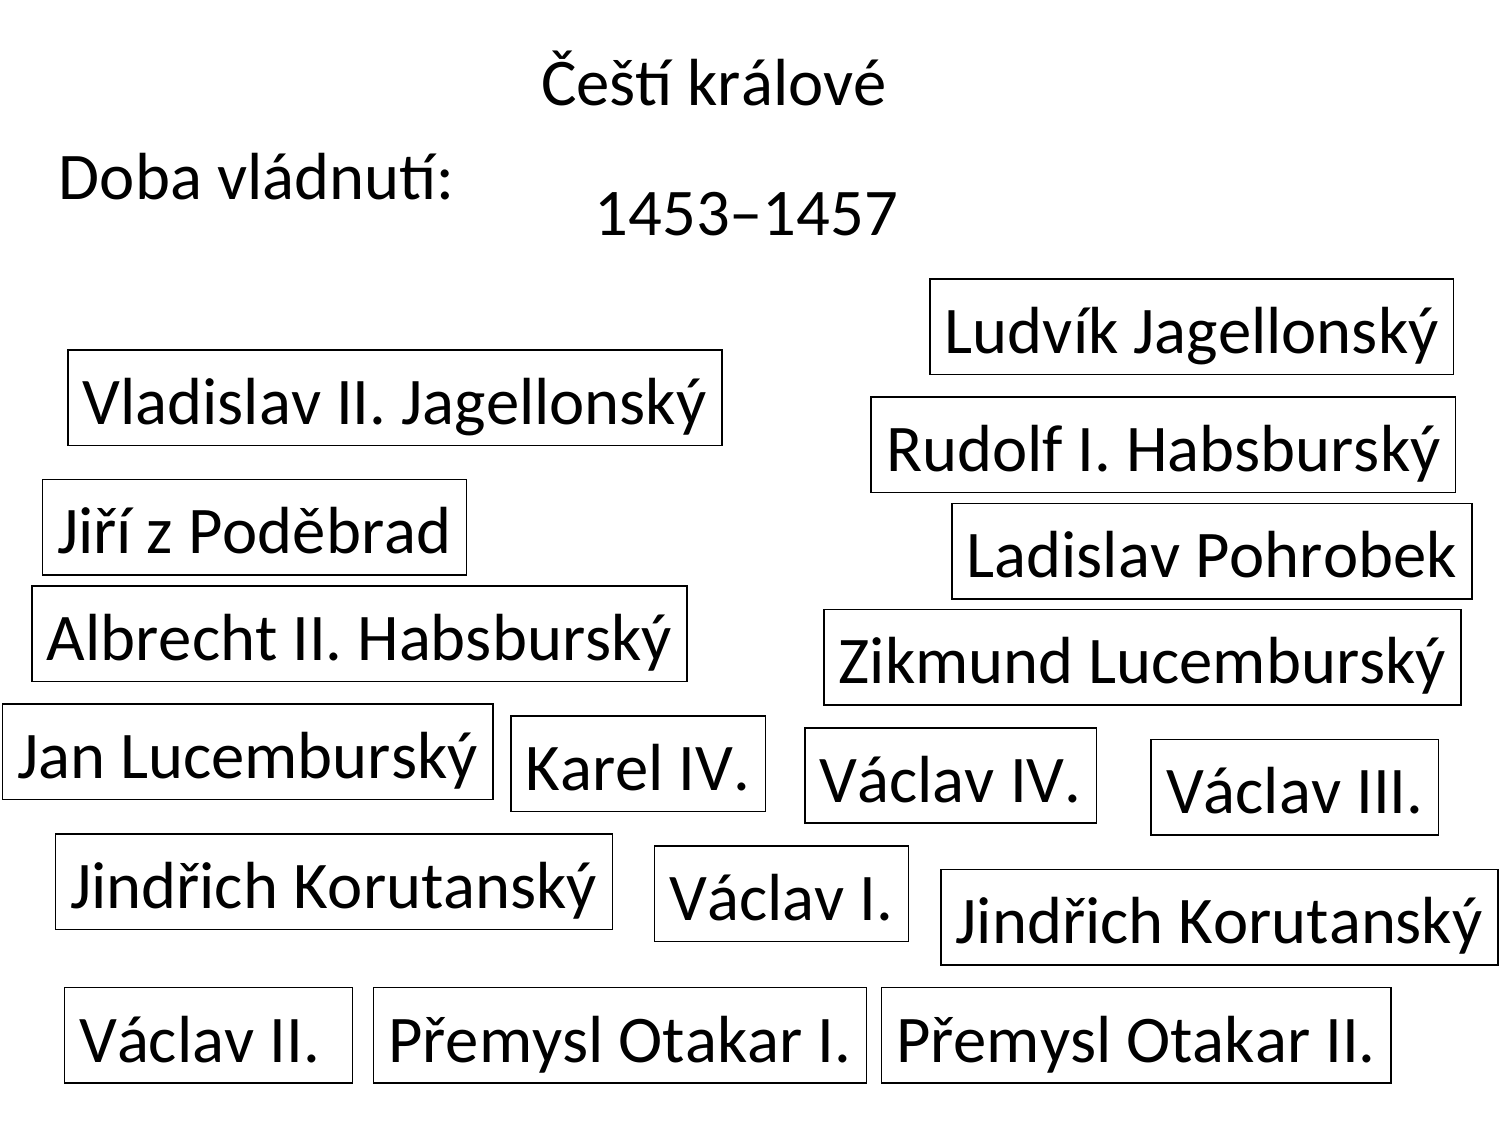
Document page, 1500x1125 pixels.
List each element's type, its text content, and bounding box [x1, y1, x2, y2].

text_box Přemysl Otakar I. [373, 987, 867, 1084]
text_box 1453–1457 [549, 160, 913, 257]
text_box Přemysl Otakar II. [881, 987, 1392, 1084]
text_box Jindřich Korutanský [940, 869, 1498, 965]
text_box Václav III. [1151, 739, 1439, 835]
text_box Jindřich Korutanský [55, 834, 613, 930]
text_box Václav I. [654, 846, 909, 942]
text_box Čeští králové [526, 30, 903, 127]
text_box Jan Lucemburský [2, 704, 493, 800]
text_box Václav II. [64, 987, 353, 1084]
text_box Ladislav Pohrobek [951, 503, 1473, 599]
text_box Vladislav II. Jagellonský [68, 349, 722, 446]
text_box Albrecht II. Habsburský [32, 586, 687, 682]
text_box Karel IV. [510, 716, 766, 812]
text_box Zikmund Lucemburský [824, 609, 1462, 706]
text_box Václav IV. [805, 727, 1097, 824]
text_box Jiří z Poděbrad [42, 479, 467, 576]
text_box Doba vládnutí: [44, 125, 470, 221]
text_box Ludvík Jagellonský [929, 278, 1454, 375]
text_box Rudolf I. Habsburský [871, 397, 1456, 493]
